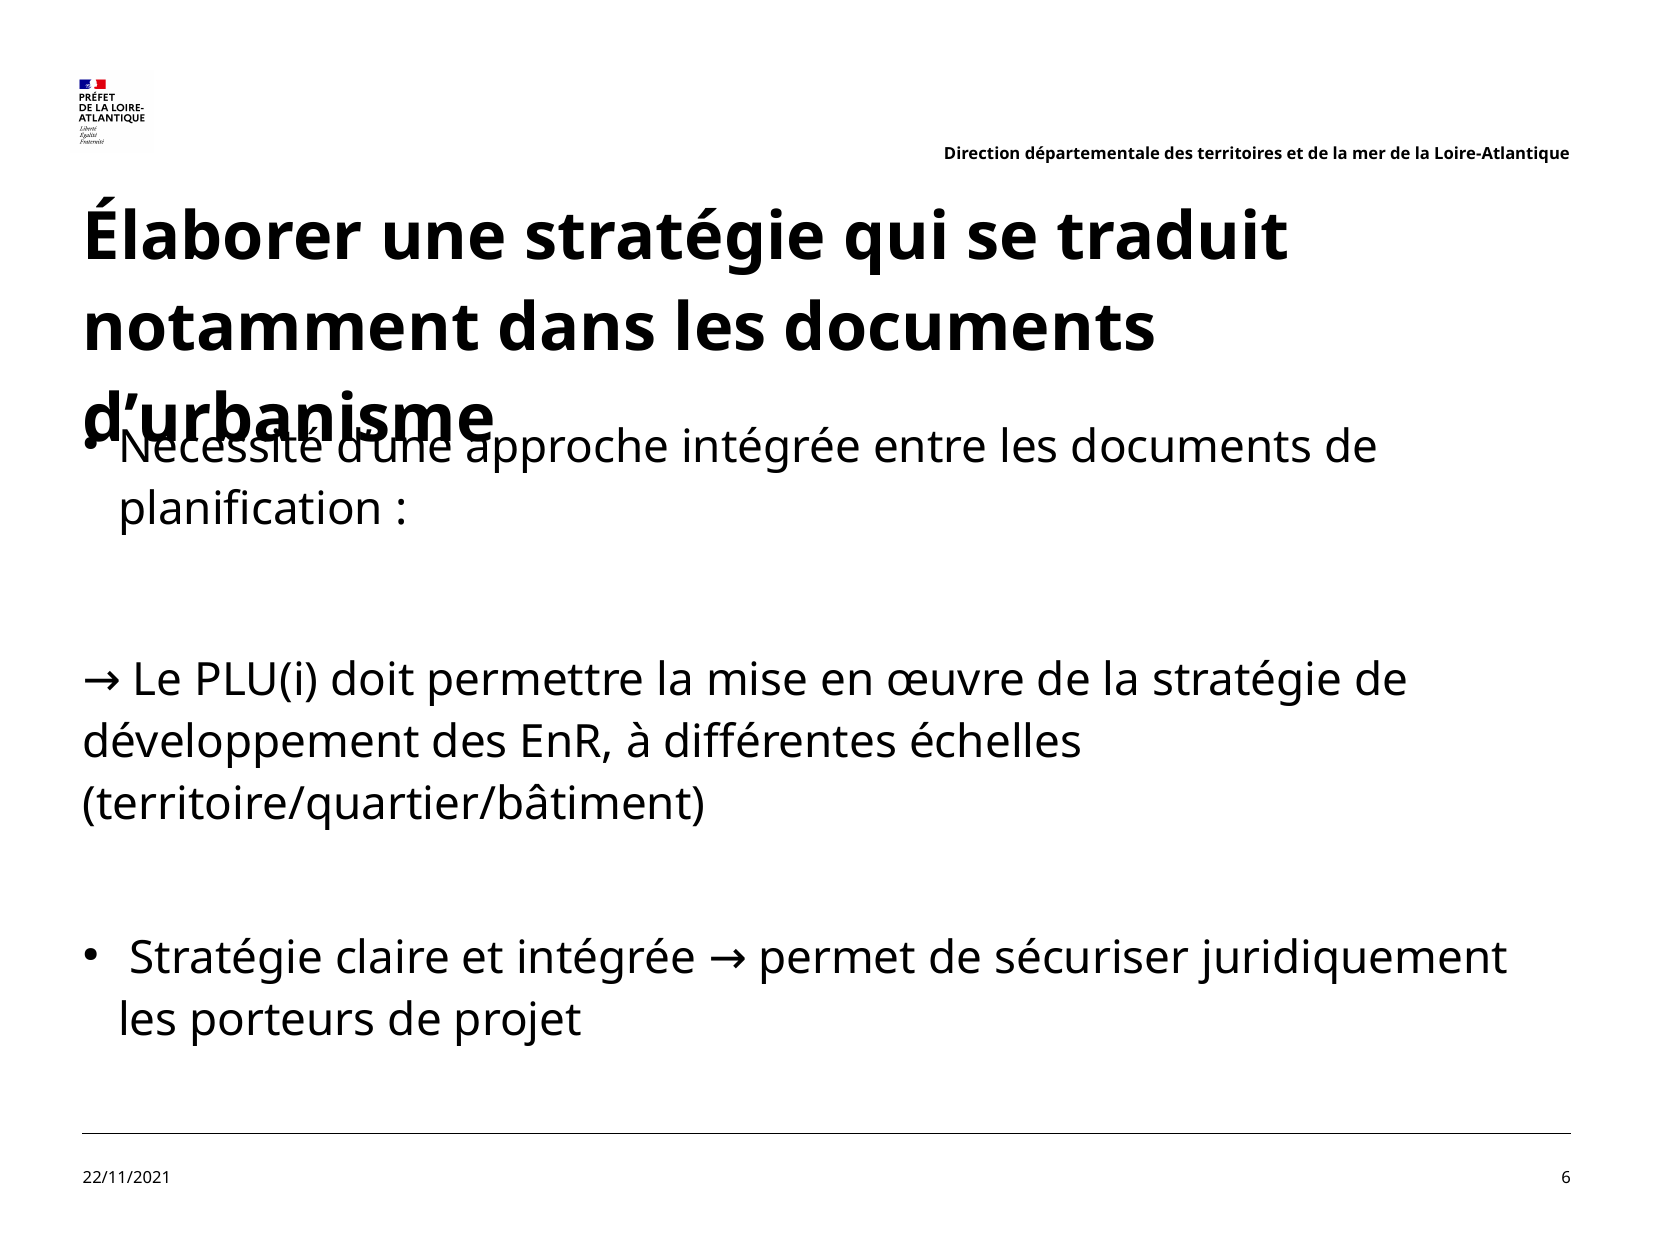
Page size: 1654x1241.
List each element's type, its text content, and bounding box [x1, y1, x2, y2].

subtitle Nécessité d’une approche intégrée entre les documents de planification : → Le PLU(i) doit permettre la mise en œuvre de la stratégie de développement des EnR, à différentes échelles (territoire/quartier/bâtiment) Stratégie claire et intégrée → permet de sécuriser juridiquement les porteurs de projet [82, 362, 1571, 1124]
title Élaborer une stratégie qui se traduit notamment dans les documents d’urbanisme [82, 188, 1571, 362]
picture [70, 70, 154, 153]
